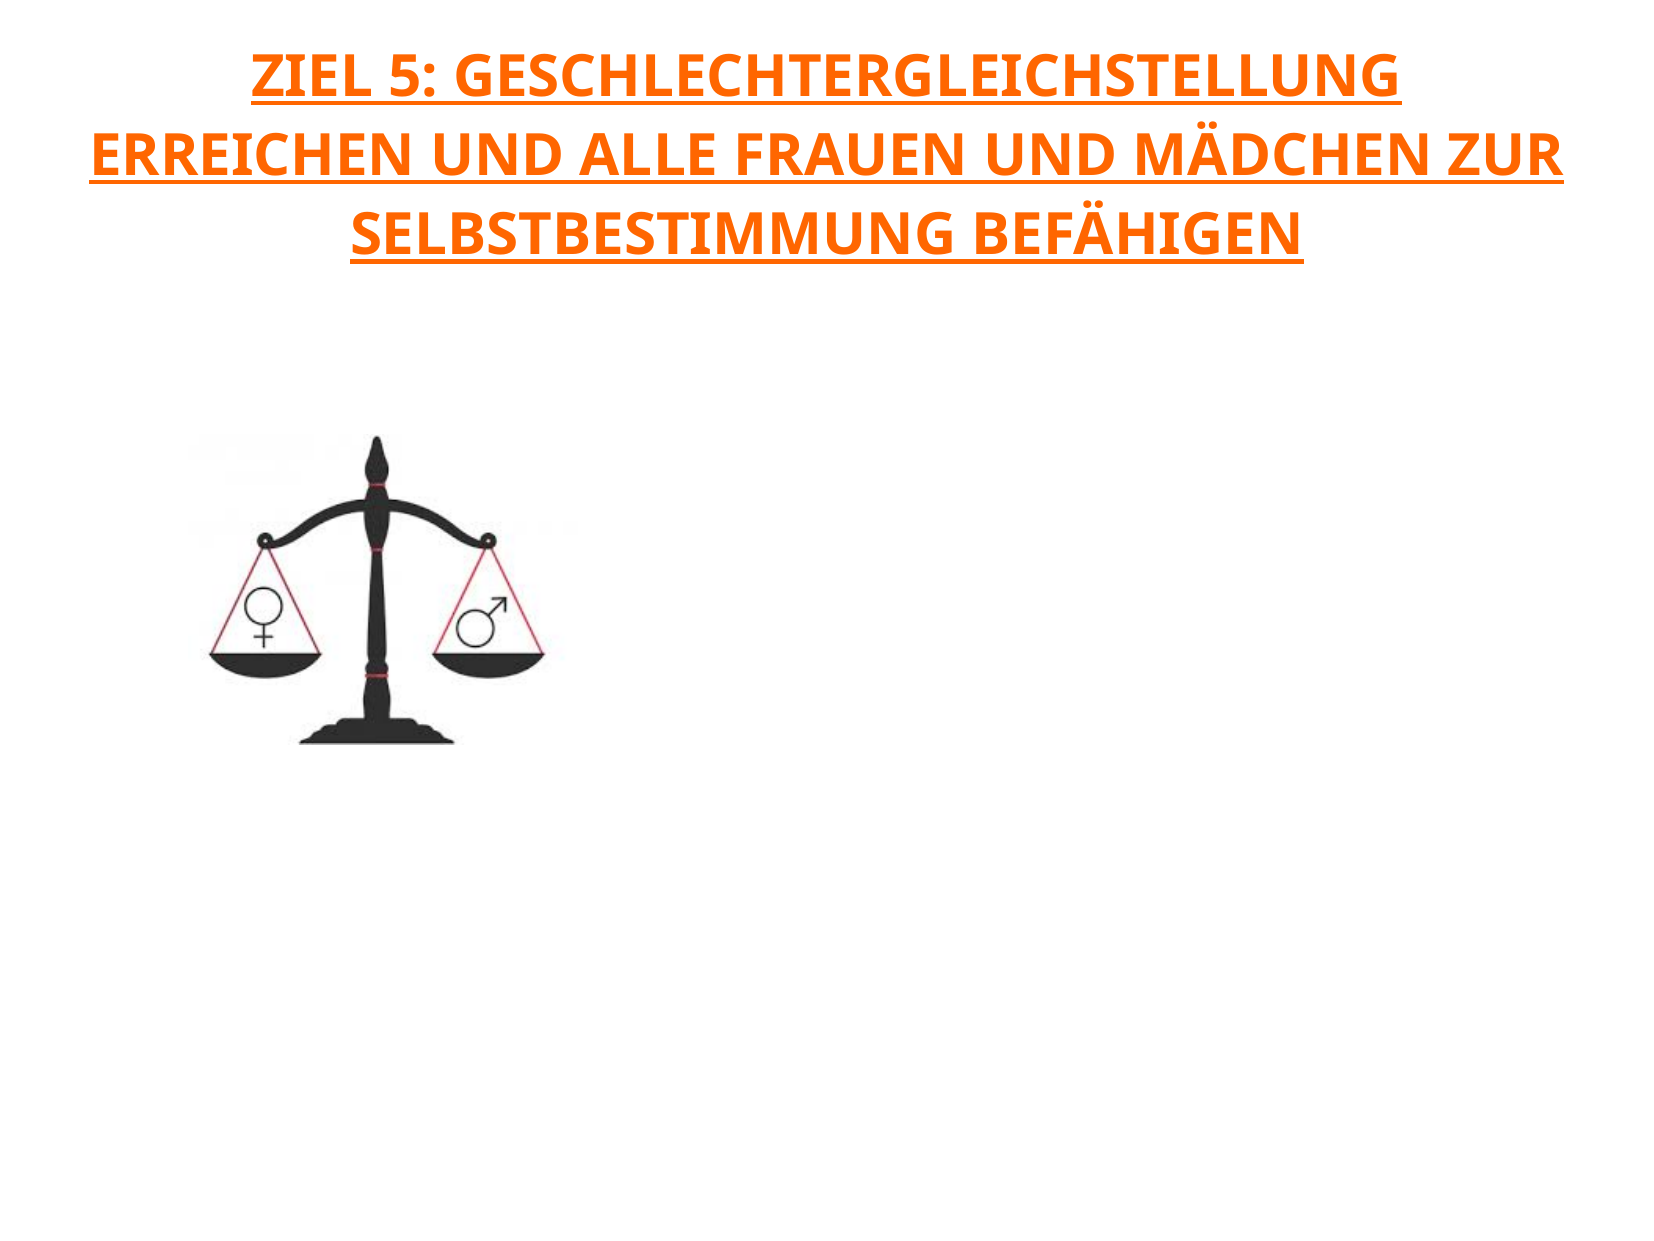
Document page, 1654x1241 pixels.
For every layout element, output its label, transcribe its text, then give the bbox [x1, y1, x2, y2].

title ZIEL 5: GESCHLECHTERGLEICHSTELLUNG ERREICHEN UND ALLE FRAUEN UND MÄDCHEN ZUR SELBSTBESTIMMUNG BEFÄHIGEN [82, 43, 1571, 263]
picture [188, 434, 588, 745]
